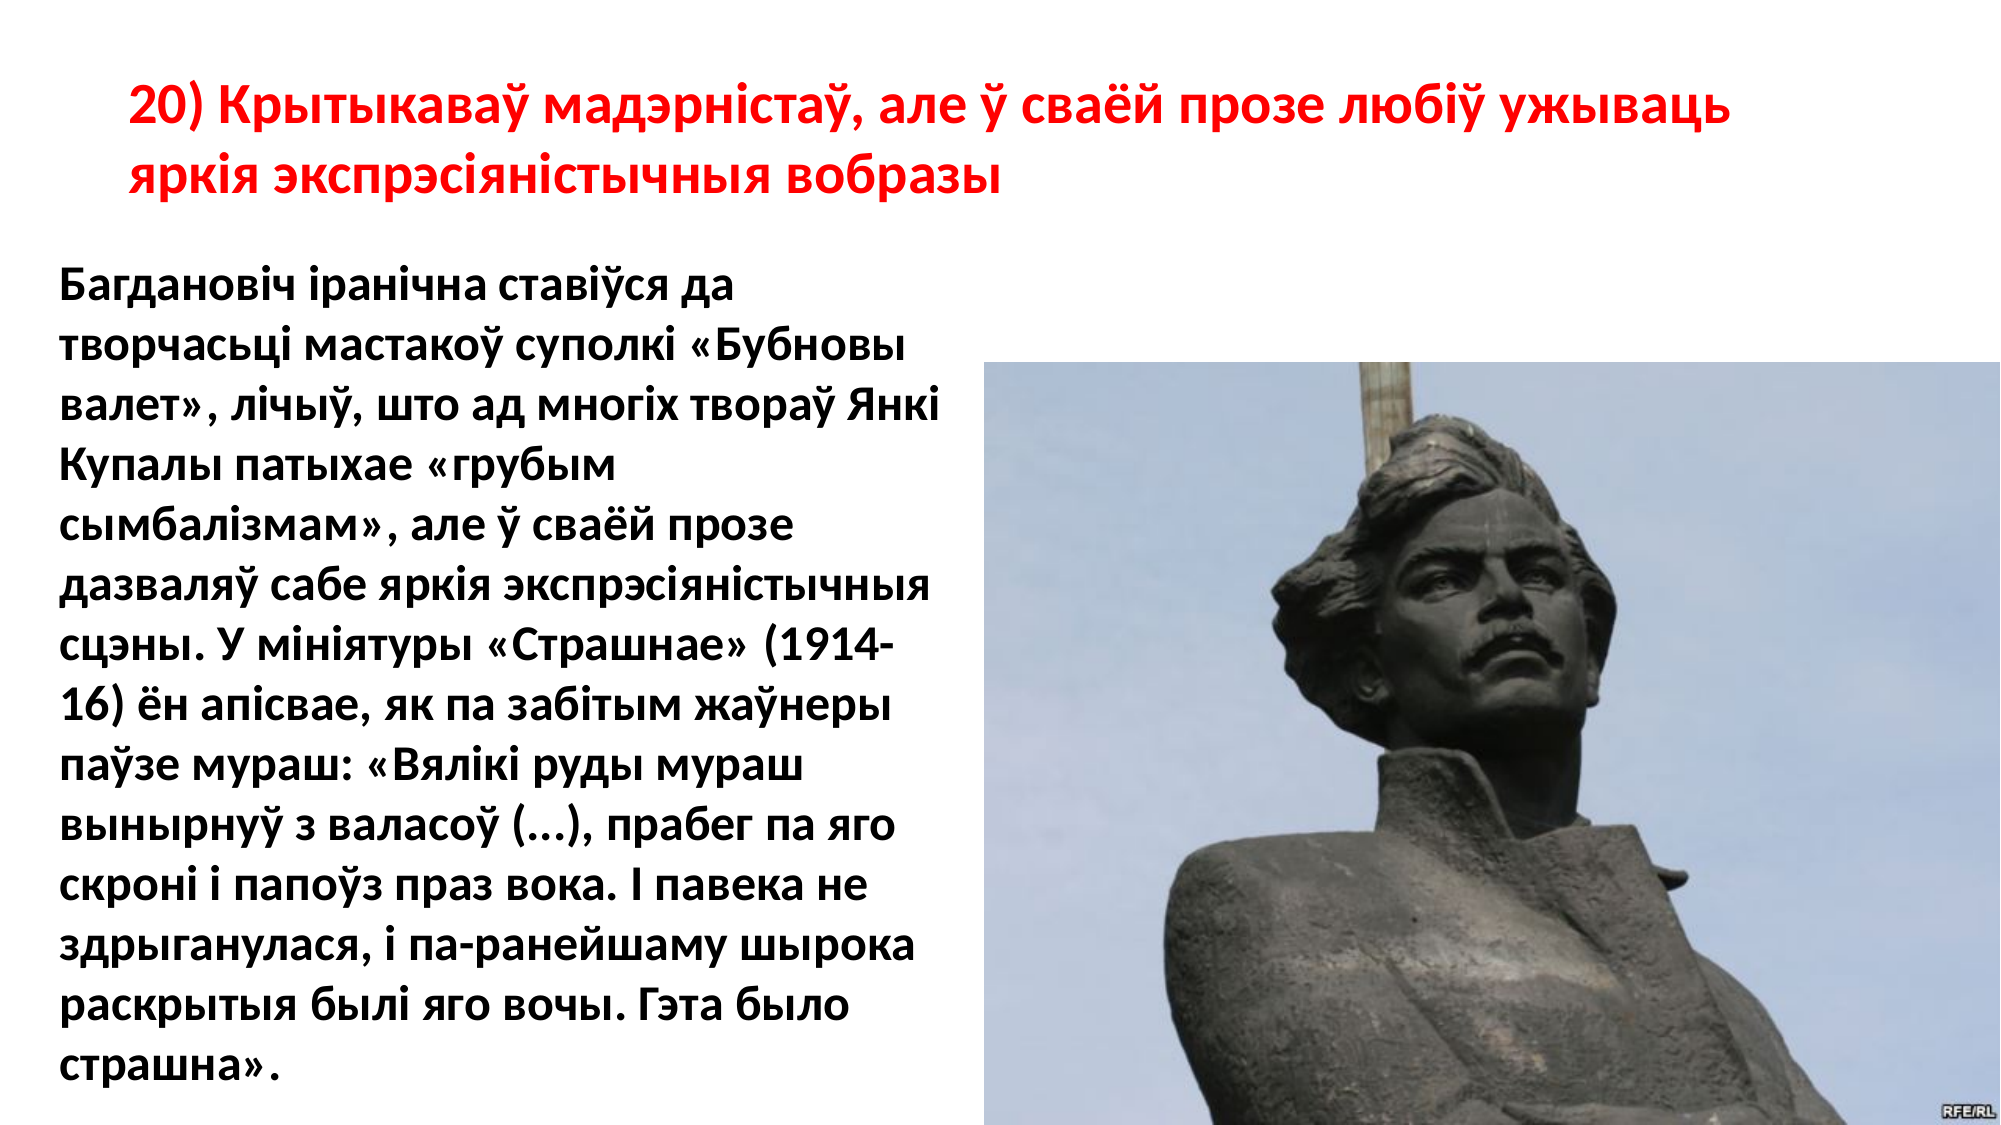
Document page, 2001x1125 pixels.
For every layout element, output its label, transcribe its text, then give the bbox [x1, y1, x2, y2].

text_box Багдановіч іранічна ставіўся да творчасьці мастакоў суполкі «Бубновы валет», лічыў, што ад многіх твораў Янкі Купалы патыхае «грубым сымбалізмам», але ў сваёй прозе дазваляў сабе яркія экспрэсіяністычныя сцэны. У мініятуры «Страшнае» (1914-16) ён апісвае, як па забітым жаўнеры паўзе мураш: «Вялікі руды мураш вынырнуў з валасоў (...), прабег па яго скроні і папоўз праз вока. І павека не здрыганулася, і па-ранейшаму шырока раскрытыя былі яго вочы. Гэта было страшна». [45, 243, 963, 1098]
text_box 20) Крытыкаваў мадэрністаў, але ў сваёй прозе любіў ужываць яркія экспрэсіяністычныя вобразы [113, 58, 1812, 213]
picture [984, 362, 2000, 1125]
